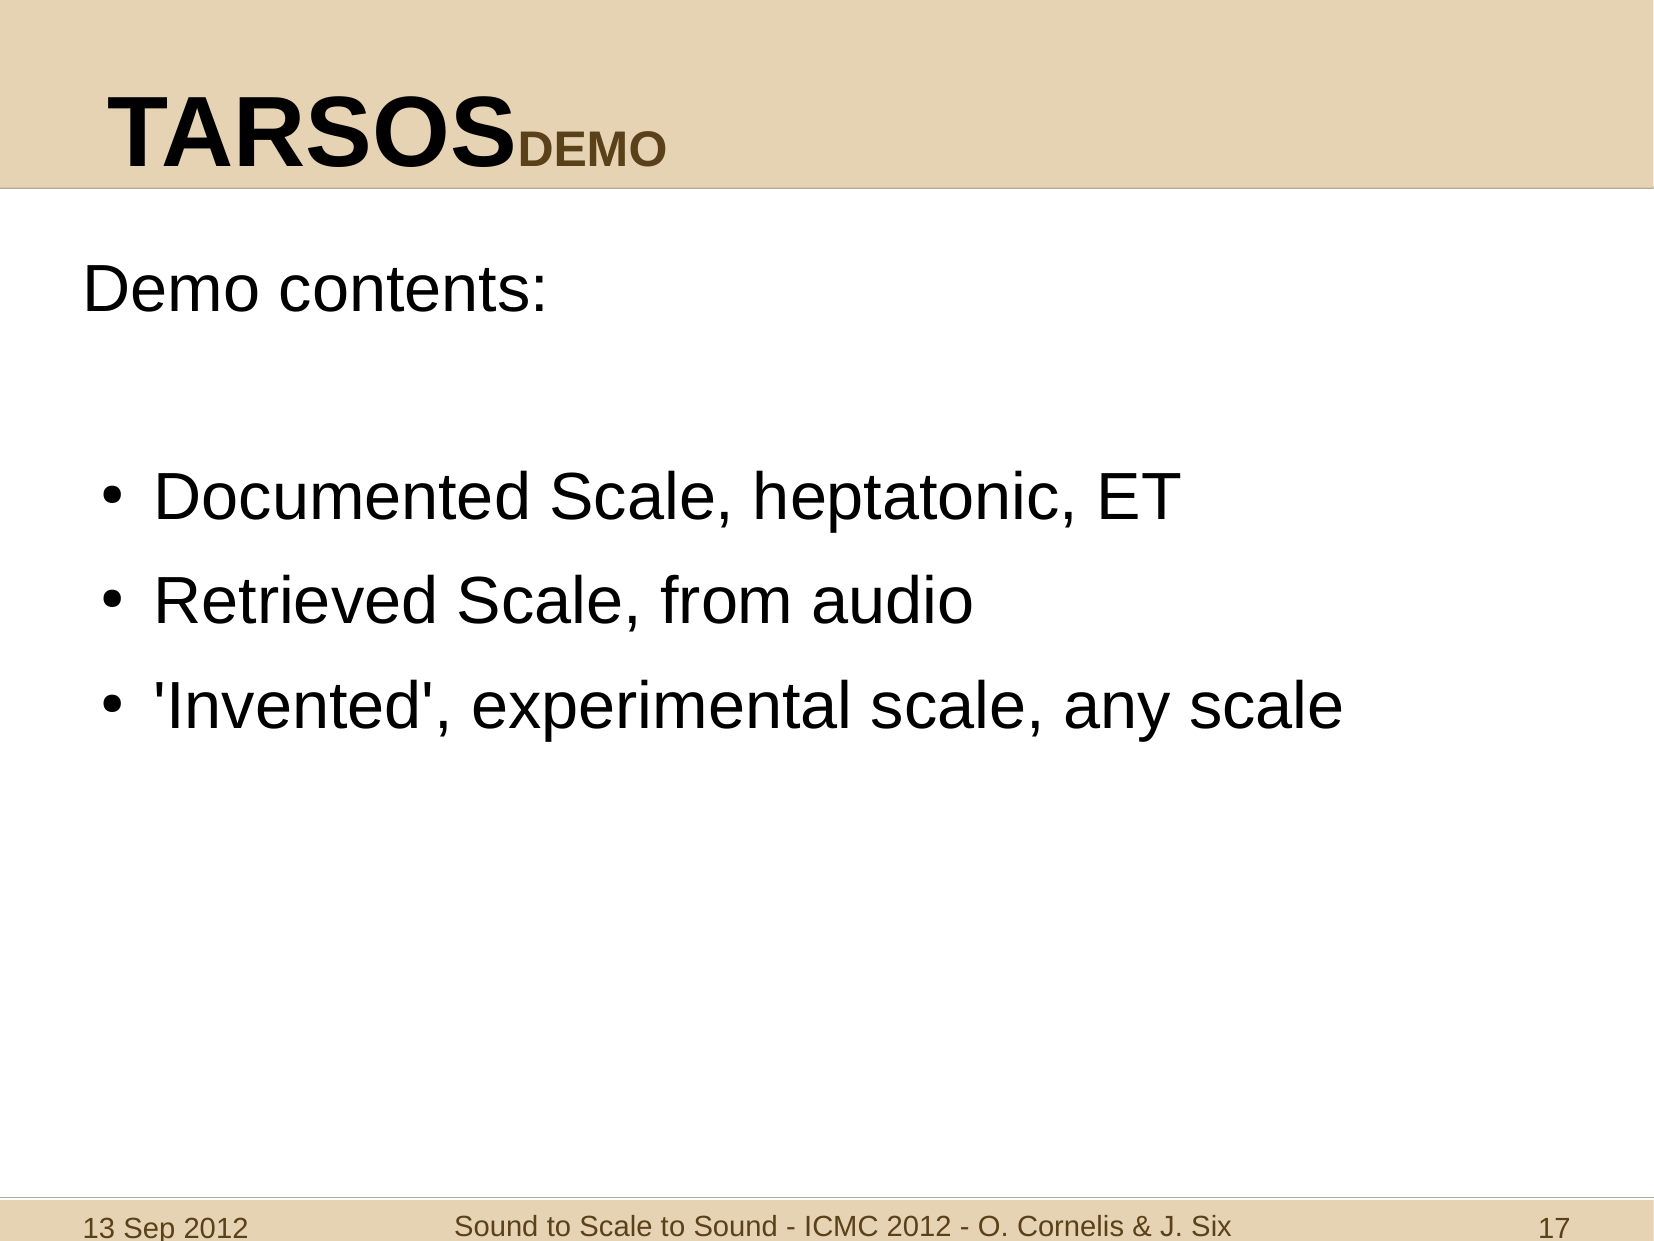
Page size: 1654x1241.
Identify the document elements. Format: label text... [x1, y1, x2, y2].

list Demo contents: Documented Scale, heptatonic, ET Retrieved Scale, from audio 'Invented', experimental scale, any scale [82, 250, 1571, 1181]
title TARSOSDEMO [0, 0, 1654, 188]
